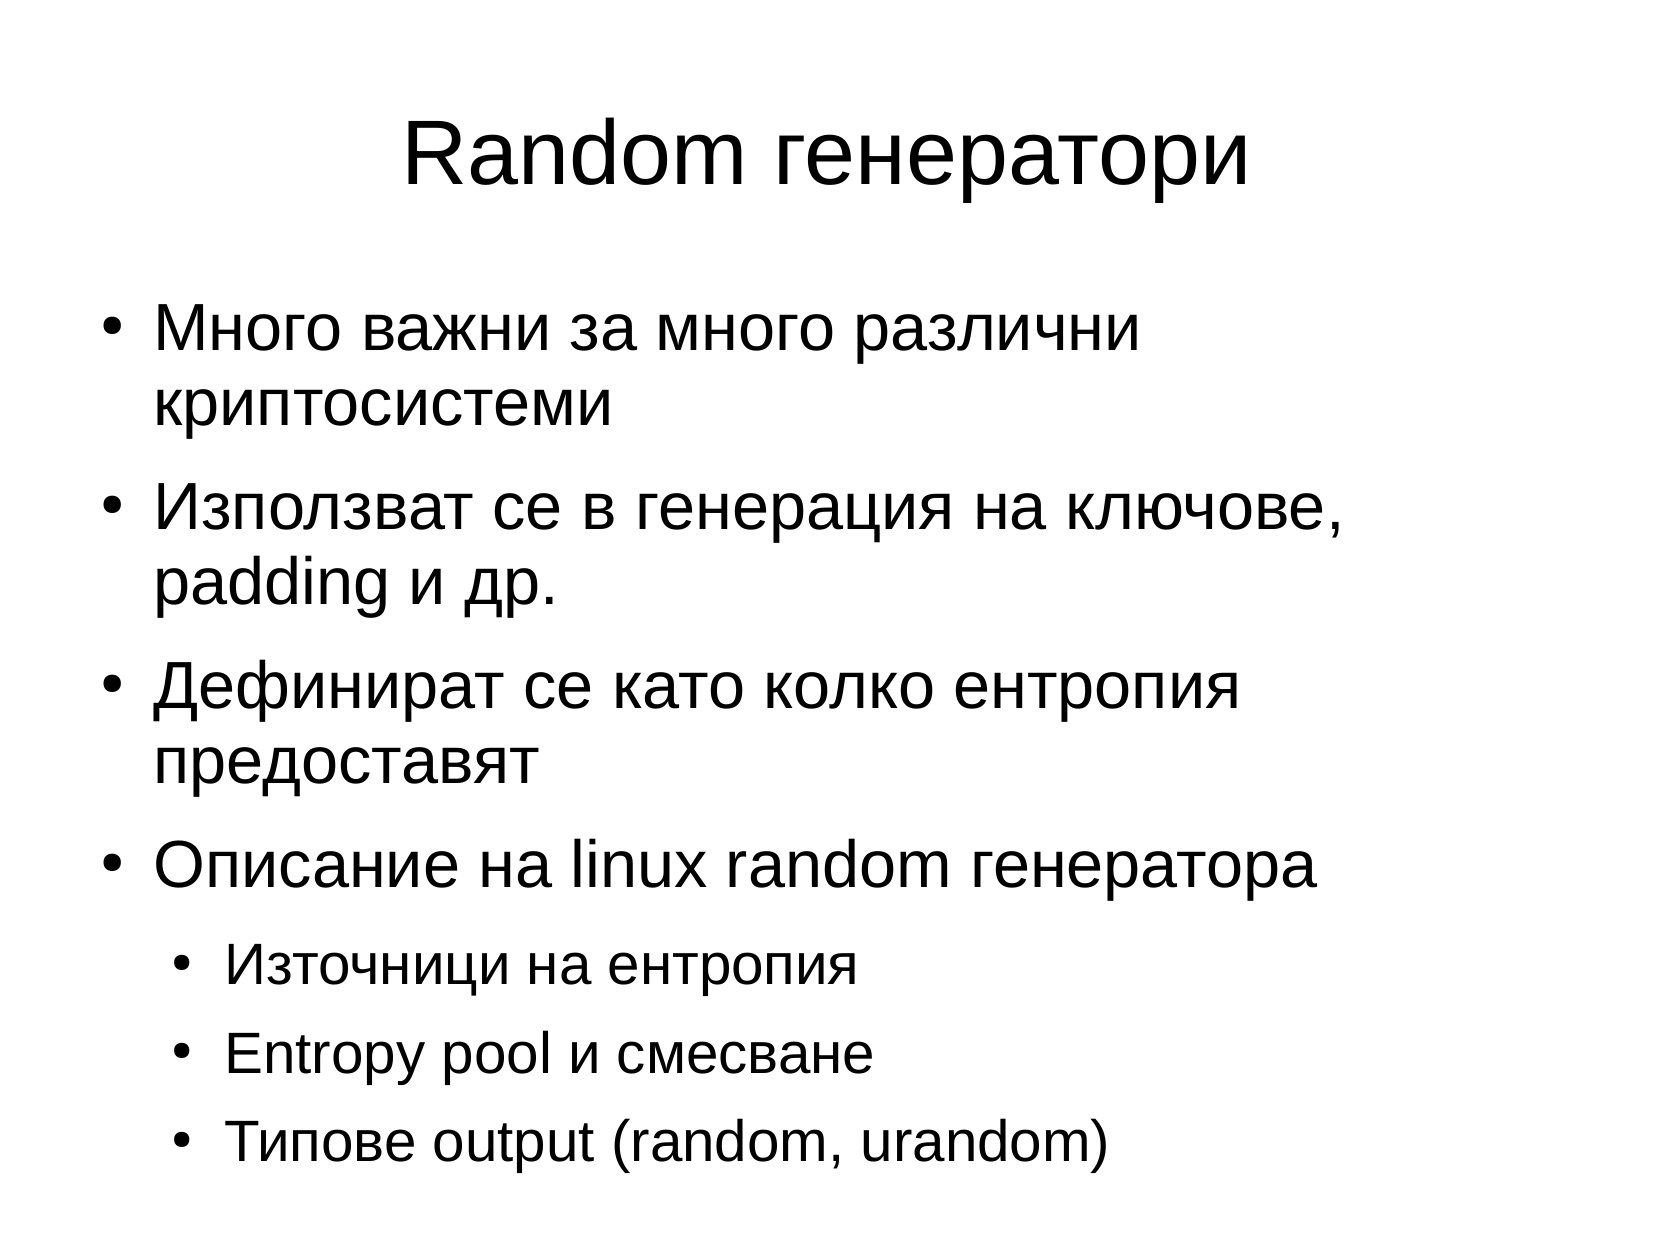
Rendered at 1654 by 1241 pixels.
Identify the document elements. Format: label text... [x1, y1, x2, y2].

title Random генератори [82, 56, 1571, 250]
list Много важни за много различни криптосистеми Използват се в генерация на ключове, padding и др. Дефинират се като колко ентропия предоставят Описание на linux random генератора Източници на ентропия Entropy pool и смесване Типове output (random, urandom) [82, 290, 1571, 1109]
